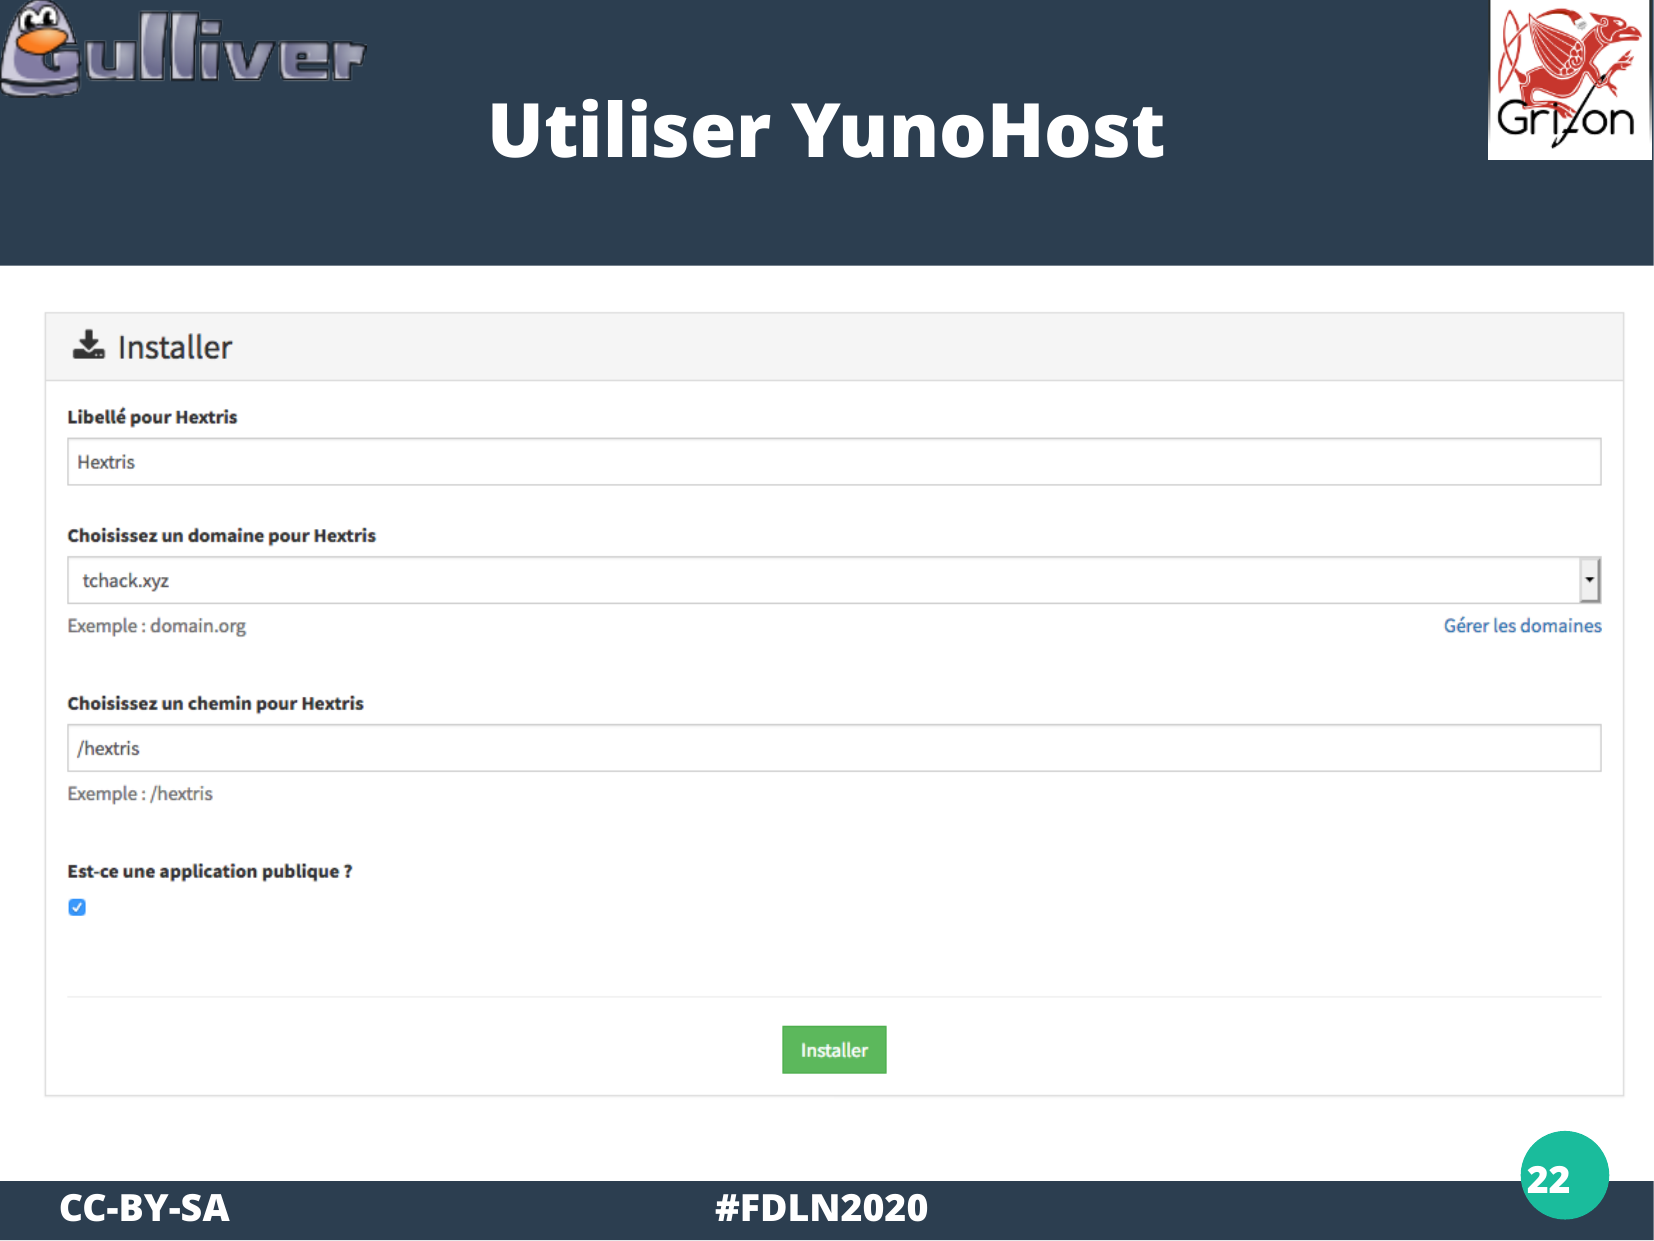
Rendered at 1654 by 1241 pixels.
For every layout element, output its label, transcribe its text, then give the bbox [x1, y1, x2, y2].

picture [35, 301, 1633, 1105]
title Utiliser YunoHost [59, 49, 1595, 207]
picture [0, 0, 367, 98]
picture [1488, 0, 1652, 160]
